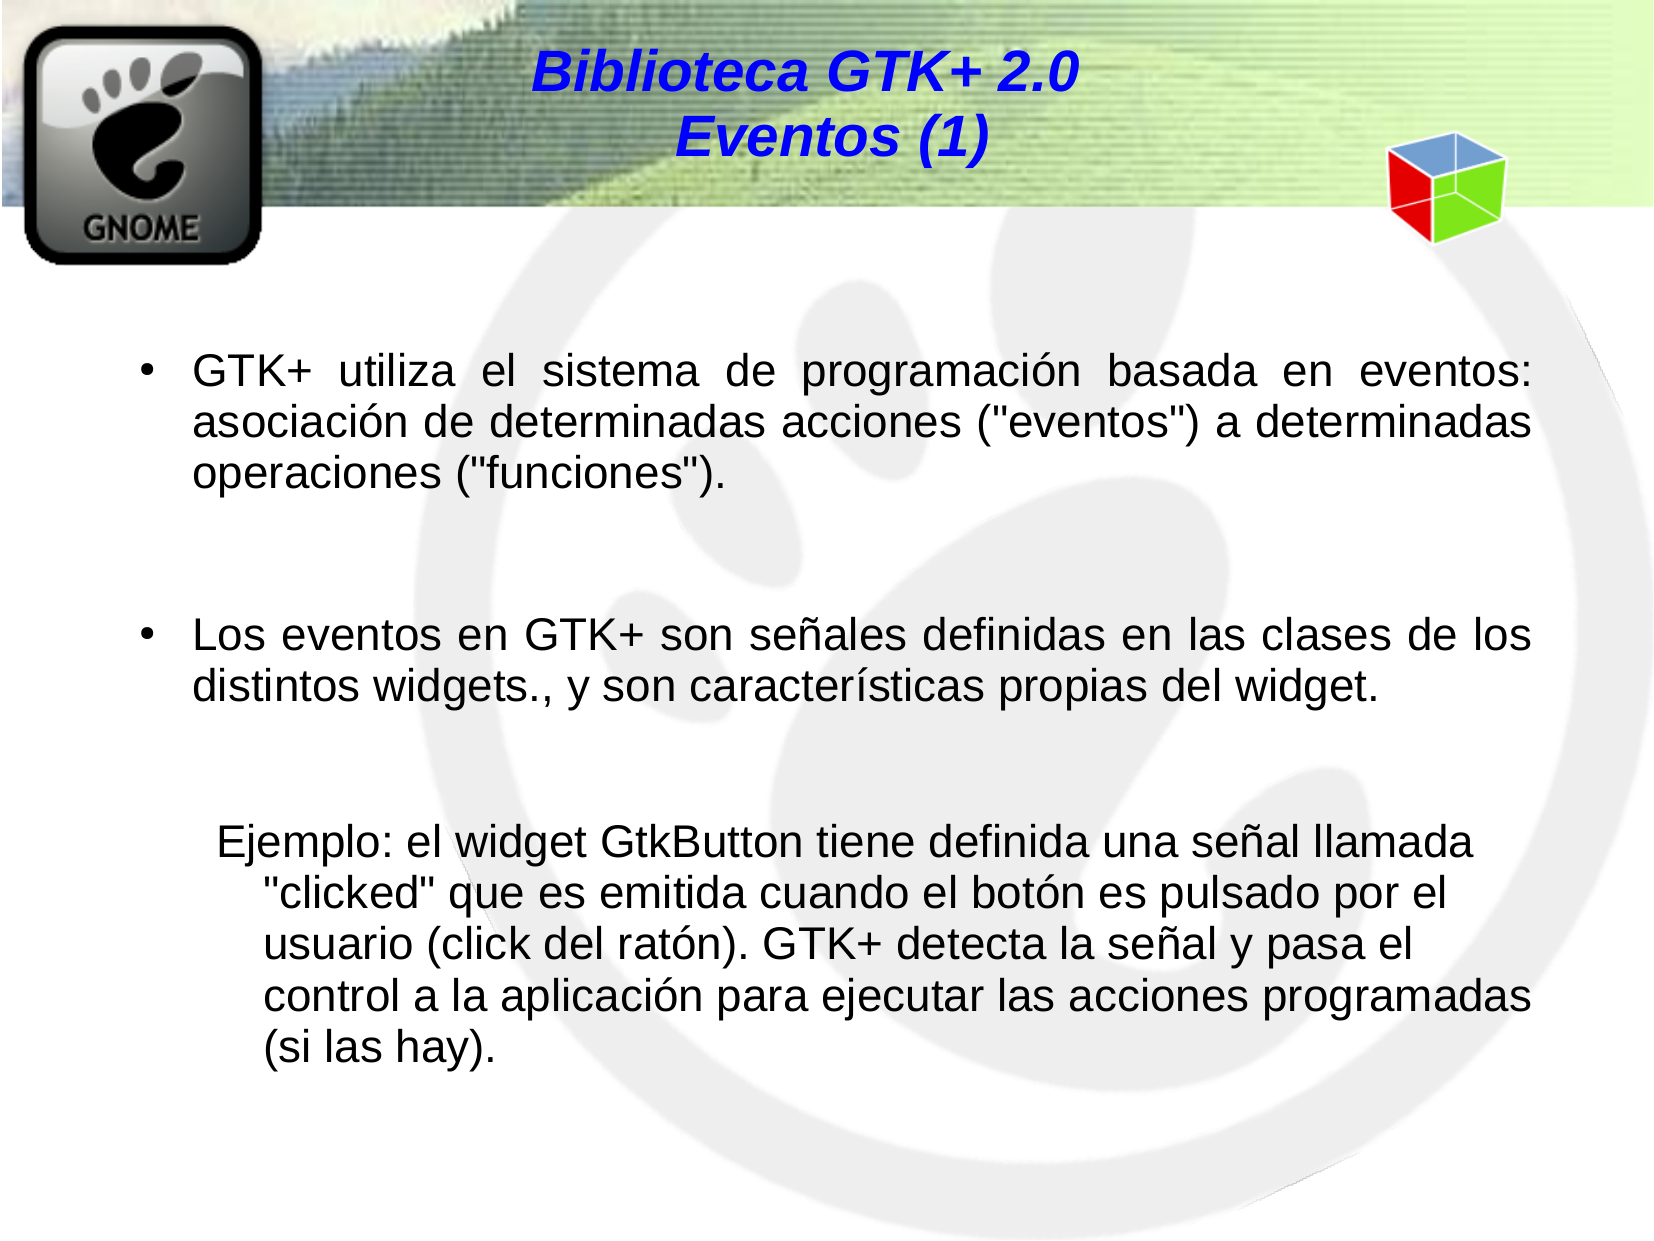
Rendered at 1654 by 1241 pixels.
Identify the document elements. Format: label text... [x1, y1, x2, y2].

list GTK+ utiliza el sistema de programación basada en eventos: asociación de determinadas acciones ("eventos") a determinadas operaciones ("funciones"). Los eventos en GTK+ son señales definidas en las clases de los distintos widgets., y son características propias del widget. Ejemplo: el widget GtkButton tiene definida una señal llamada "clicked" que es emitida cuando el botón es pulsado por el usuario (click del ratón). GTK+ detecta la señal y pasa el control a la aplicación para ejecutar las acciones programadas (si las hay). [121, 344, 1534, 1127]
picture [2, 0, 1654, 1240]
title Biblioteca GTK+ 2.0 Eventos (1) [236, 0, 1359, 208]
